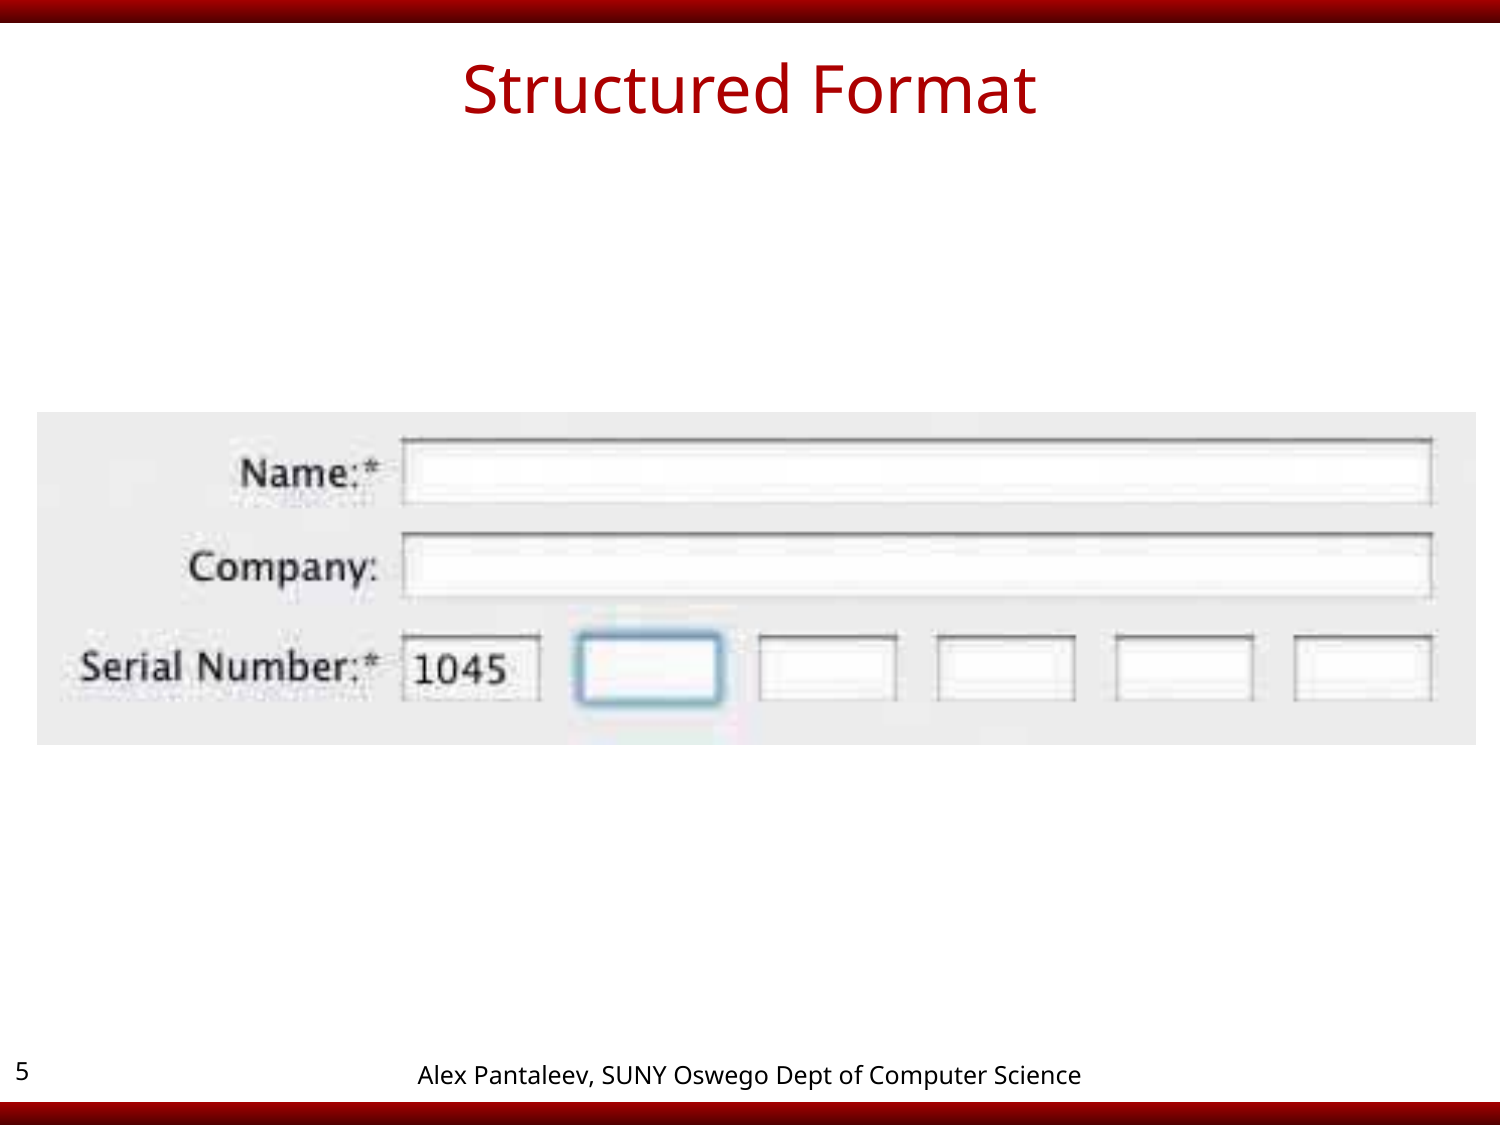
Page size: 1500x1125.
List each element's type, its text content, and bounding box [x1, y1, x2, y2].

picture [37, 412, 1476, 745]
title Structured Format [0, 32, 1500, 143]
